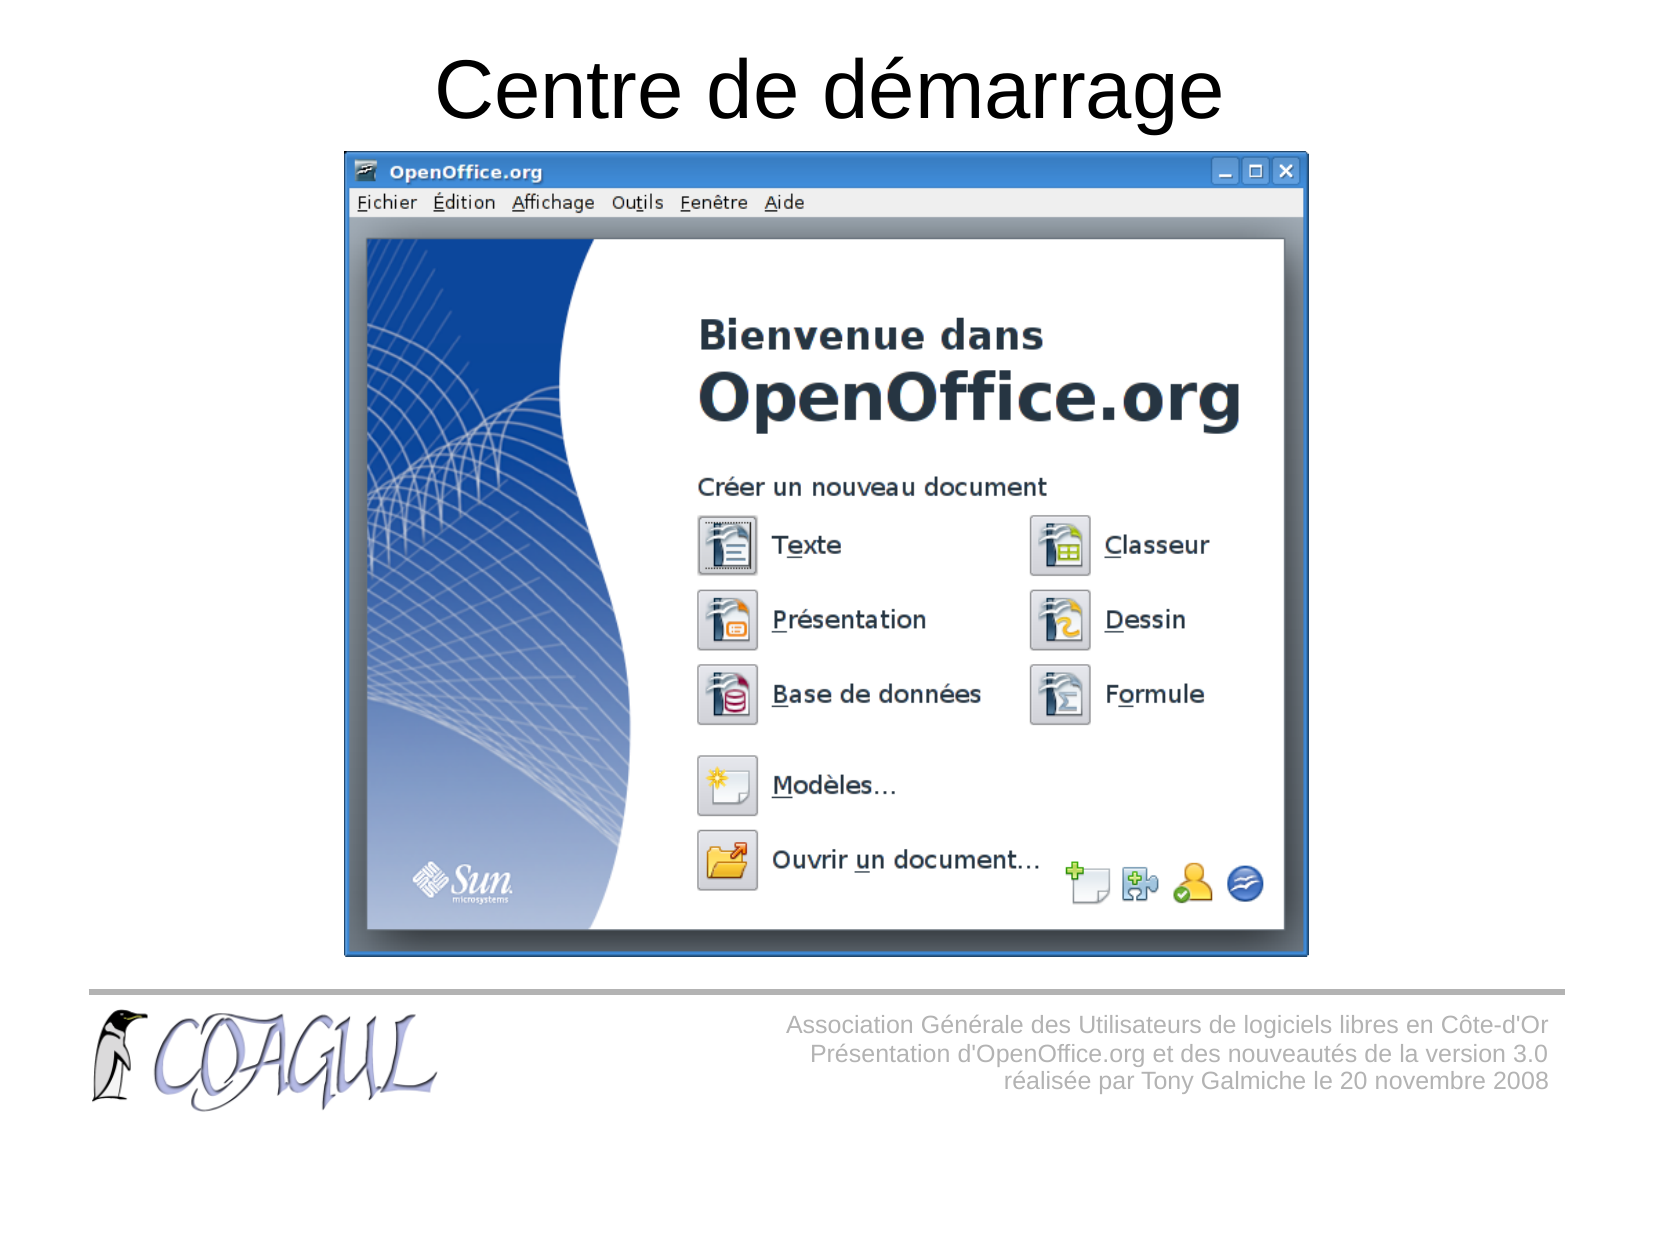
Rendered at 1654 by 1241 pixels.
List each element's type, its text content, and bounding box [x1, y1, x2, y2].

title Centre de démarrage [88, 25, 1571, 154]
picture [344, 151, 1309, 957]
picture [88, 1006, 443, 1117]
